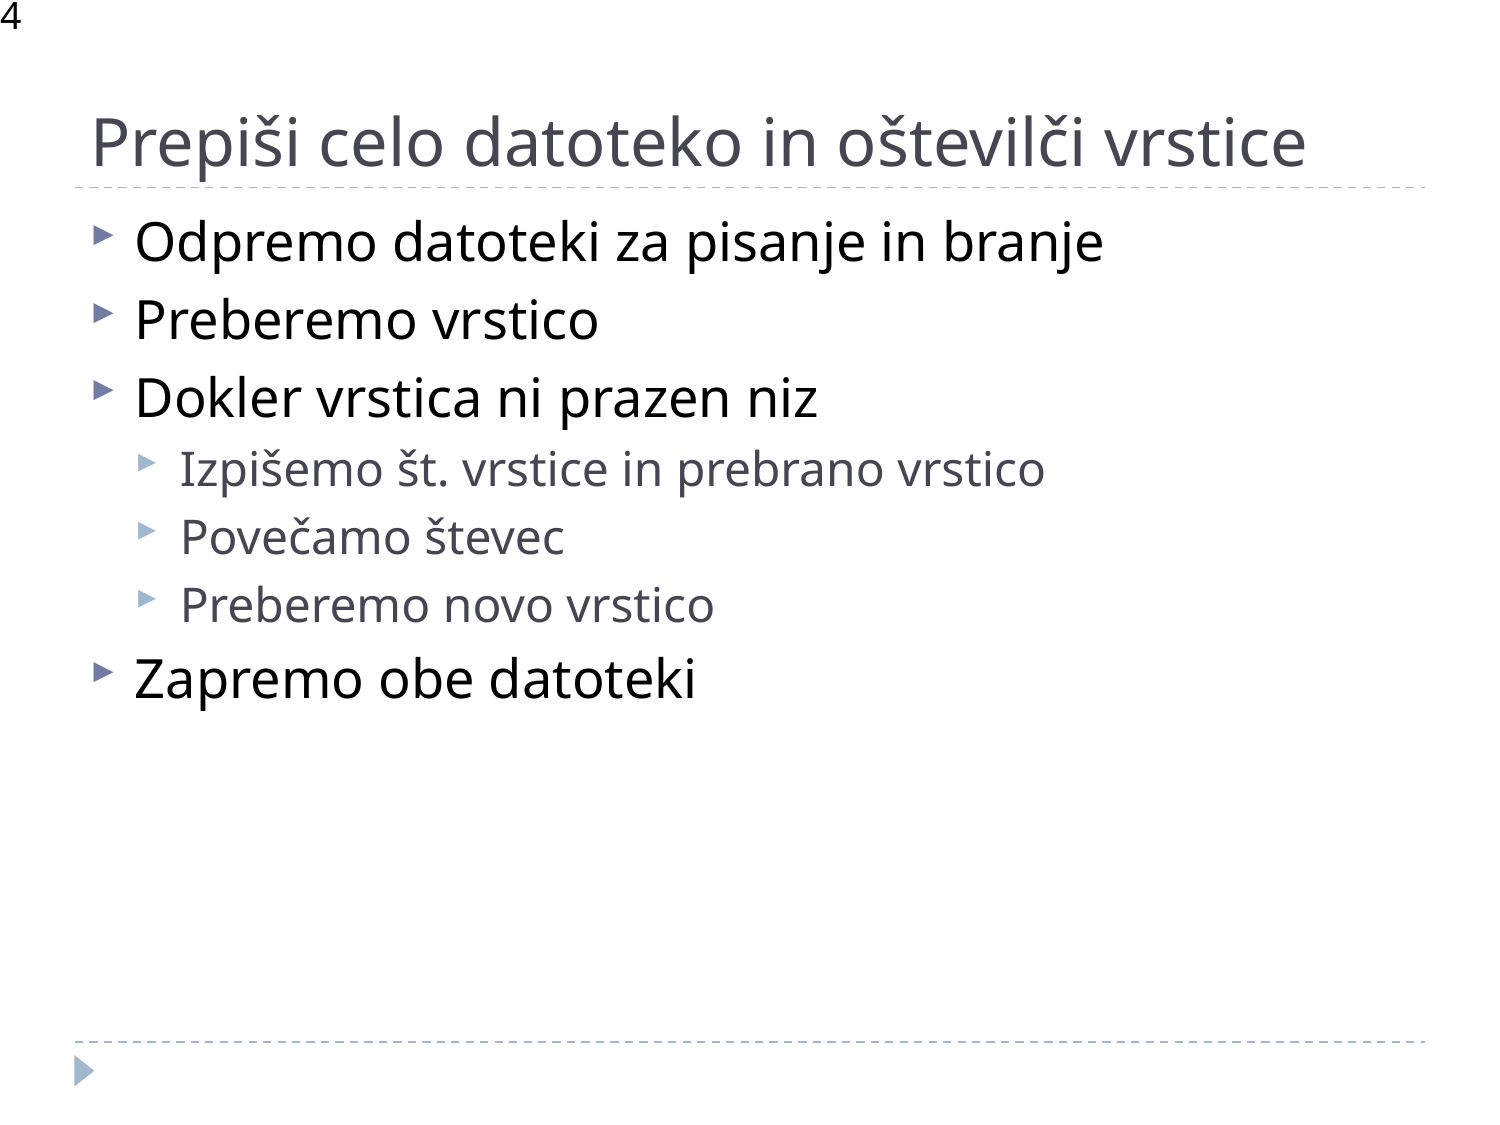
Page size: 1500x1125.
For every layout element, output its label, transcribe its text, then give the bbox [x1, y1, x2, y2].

title Prepiši celo datoteko in oštevilči vrstice [75, 24, 1425, 188]
list Odpremo datoteki za pisanje in branje Preberemo vrstico Dokler vrstica ni prazen niz Izpišemo št. vrstice in prebrano vrstico Povečamo števec Preberemo novo vrstico Zapremo obe datoteki [75, 200, 1425, 1010]
